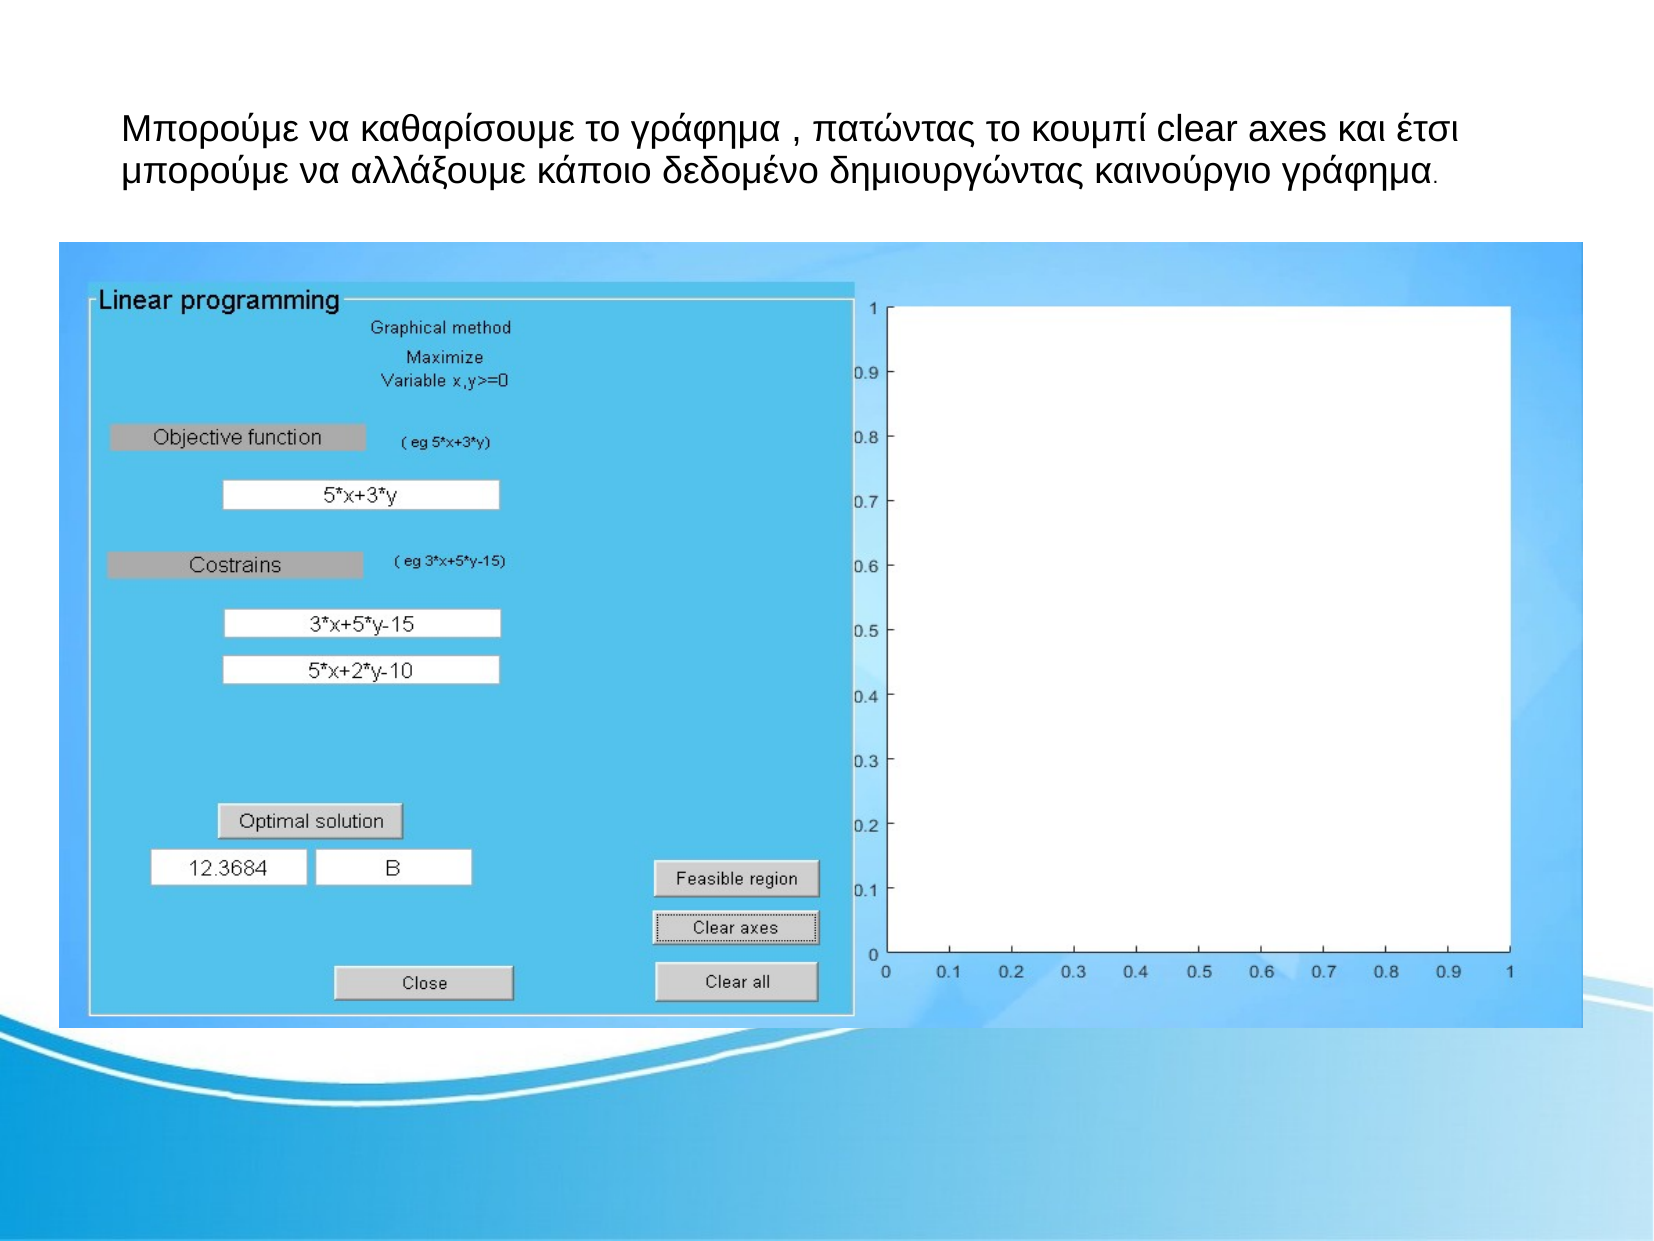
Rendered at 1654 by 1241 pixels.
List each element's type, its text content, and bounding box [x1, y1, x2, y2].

text_box Μπορούμε να καθαρίσουμε το γράφημα , πατώντας το κουμπί clear axes και έτσι μπορούμε να αλλάξουμε κάποιο δεδομένο δημιουργώντας καινούργιο γράφημα. [106, 100, 1615, 296]
picture [0, 242, 1654, 1241]
